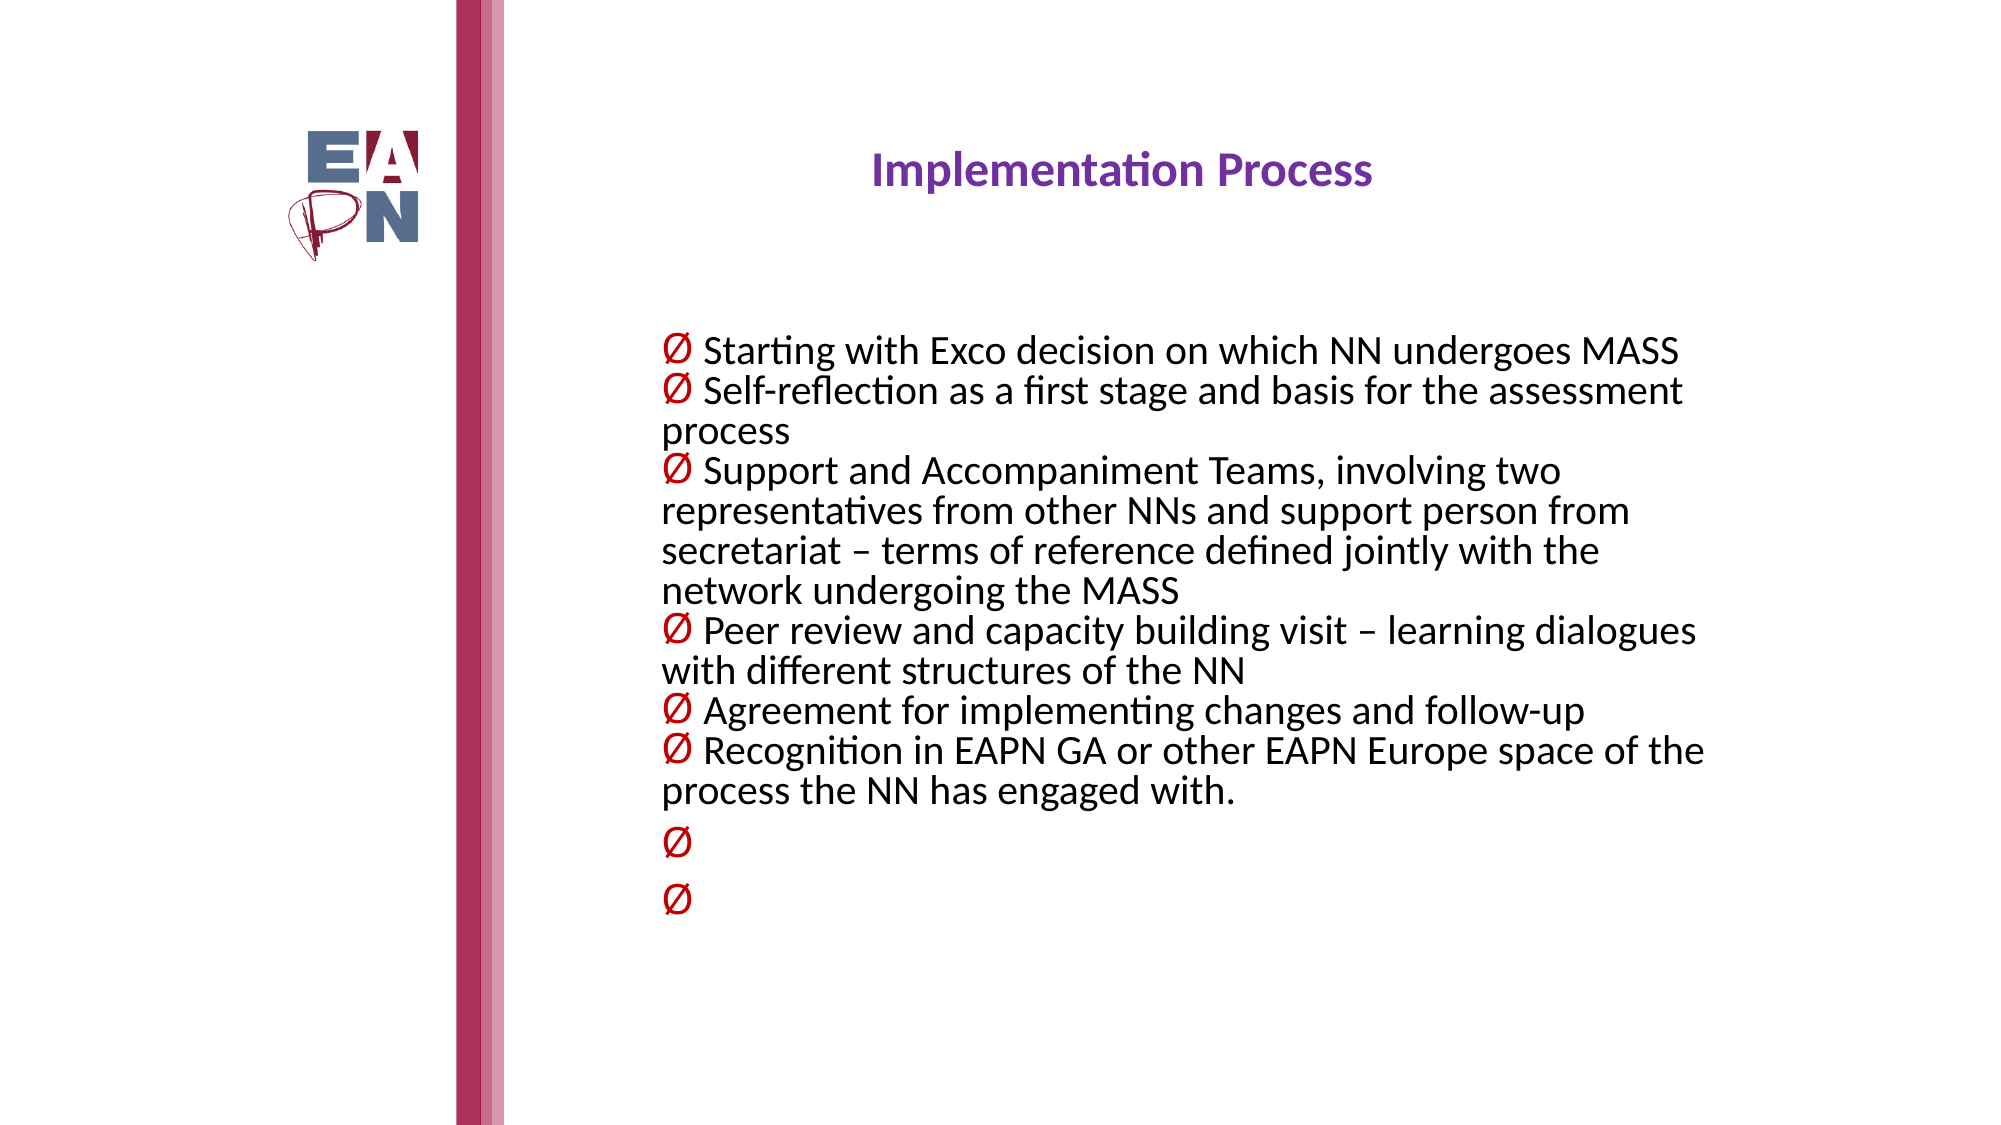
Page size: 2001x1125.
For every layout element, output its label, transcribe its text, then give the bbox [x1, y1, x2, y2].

picture [280, 125, 435, 261]
text_box Implementation Process [574, 128, 1671, 204]
text_box [456, 0, 504, 1125]
text_box Starting with Exco decision on which NN undergoes MASS Self-reflection as a first stage and basis for the assessment process Support and Accompaniment Teams, involving two representatives from other NNs and support person from secretariat – terms of reference defined jointly with the network undergoing the MASS Peer review and capacity building visit – learning dialogues with different structures of the NN Agreement for implementing changes and follow-up Recognition in EAPN GA or other EAPN Europe space of the process the NN has engaged with. [646, 325, 1750, 1065]
